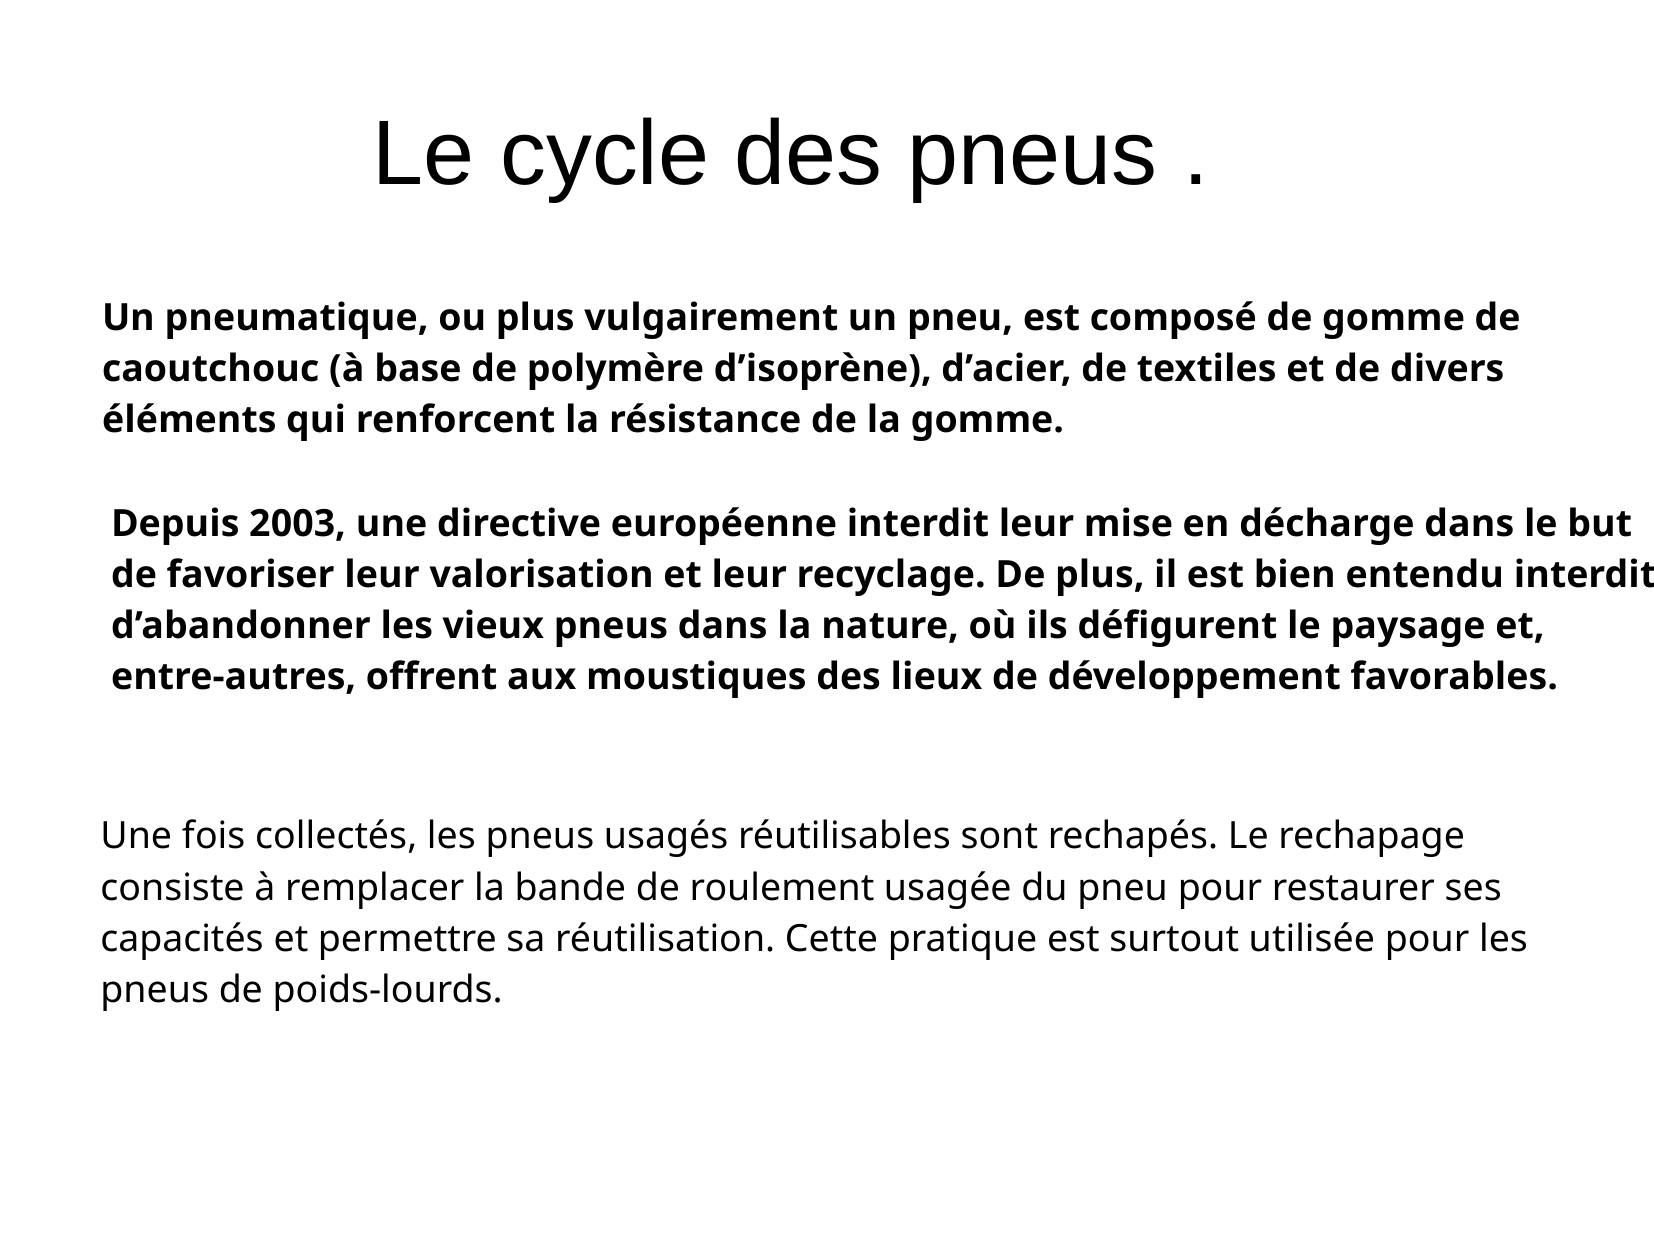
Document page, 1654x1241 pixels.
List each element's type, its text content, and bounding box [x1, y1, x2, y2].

text_box Une fois collectés, les pneus usagés réutilisables sont rechapés. Le rechapage consiste à remplacer la bande de roulement usagée du pneu pour restaurer ses capacités et permettre sa réutilisation. Cette pratique est surtout utilisée pour les pneus de poids-lourds. [85, 801, 1595, 1028]
text_box Depuis 2003, une directive européenne interdit leur mise en décharge dans le but de favoriser leur valorisation et leur recyclage. De plus, il est bien entendu interdit d’abandonner les vieux pneus dans la nature, où ils défigurent le paysage et, entre-autres, offrent aux moustiques des lieux de développement favorables. [96, 488, 1654, 768]
title Le cycle des pneus . [47, 49, 1536, 257]
text_box [845, 867, 1654, 936]
text_box Un pneumatique, ou plus vulgairement un pneu, est composé de gomme de caoutchouc (à base de polymère d’isoprène), d’acier, de textiles et de divers éléments qui renforcent la résistance de la gomme. [87, 283, 1595, 568]
